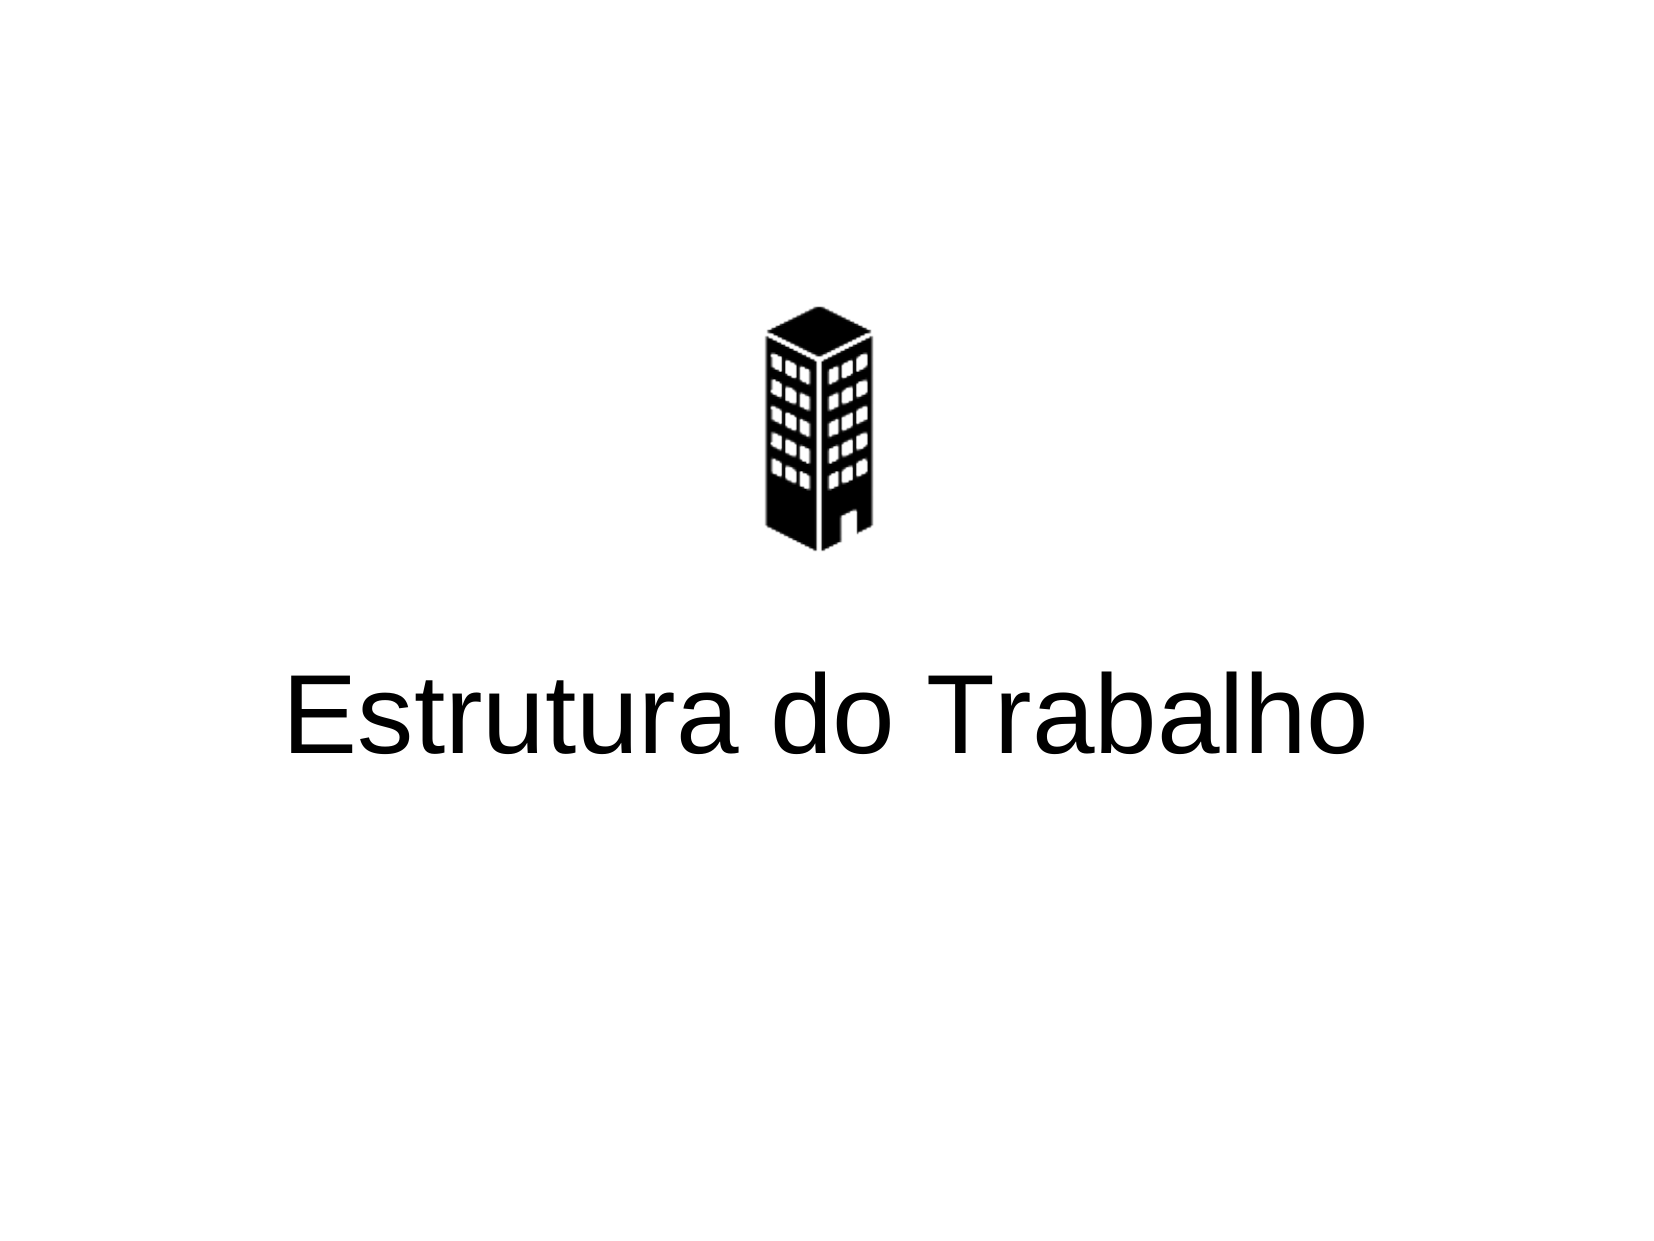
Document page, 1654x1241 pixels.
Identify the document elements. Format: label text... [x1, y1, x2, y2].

picture [686, 303, 947, 562]
title Estrutura do Trabalho [11, 608, 1642, 816]
